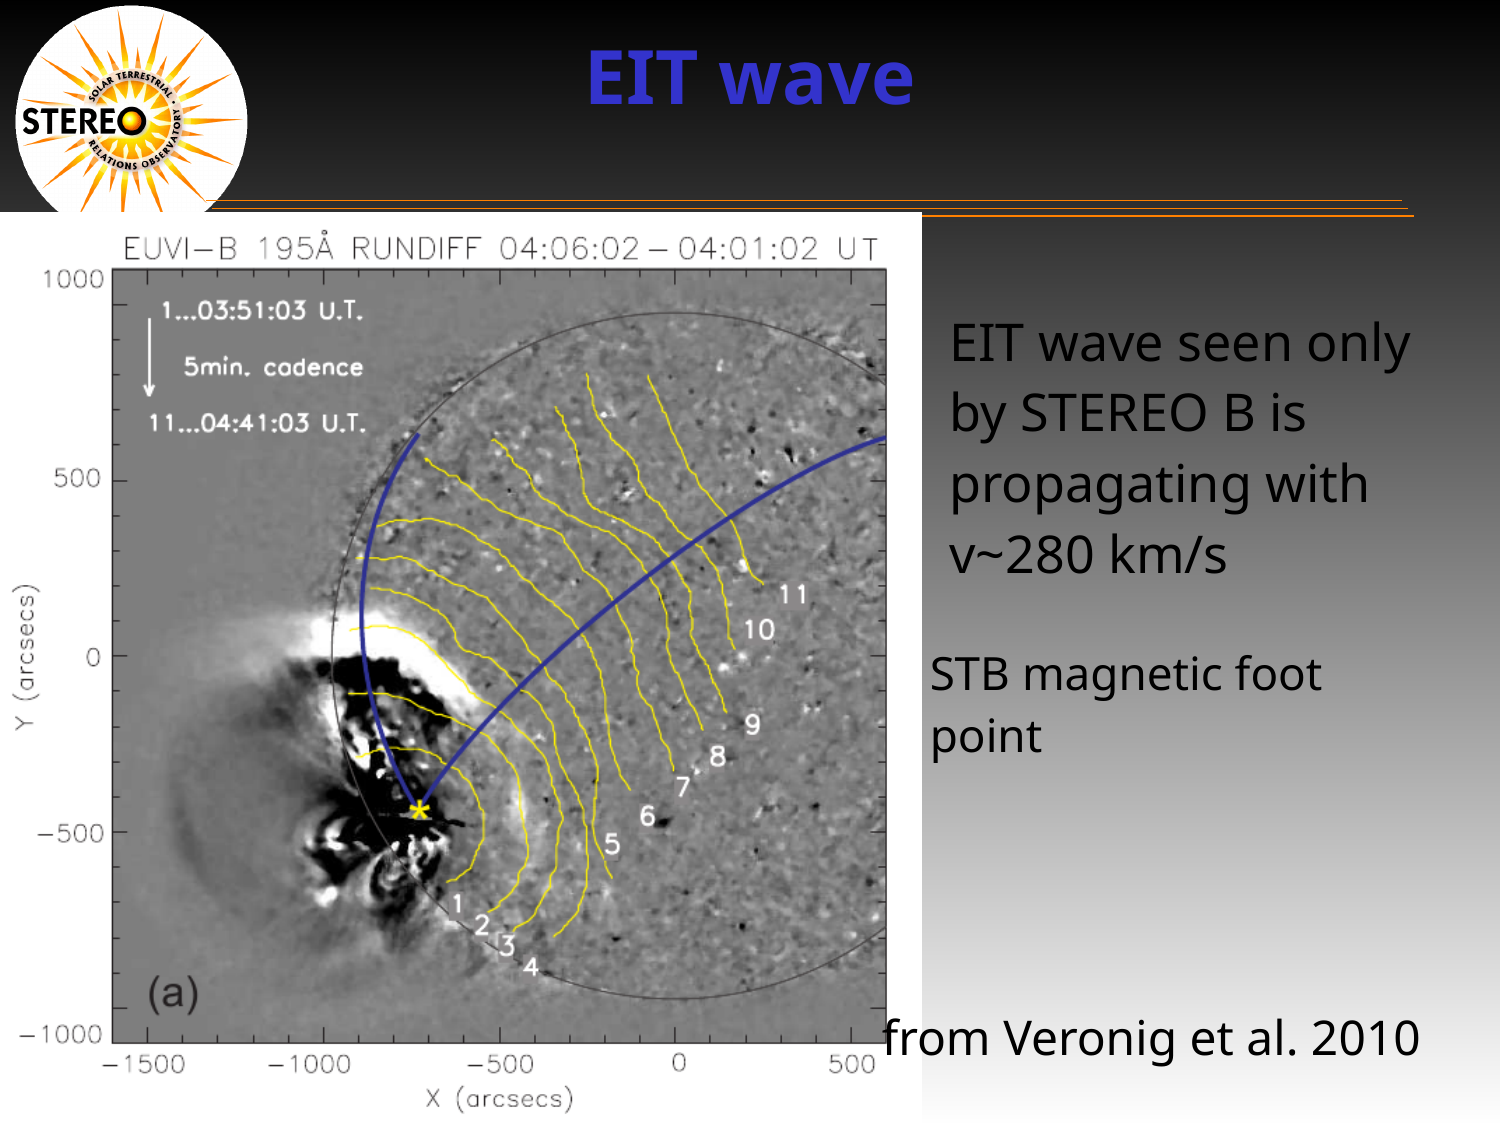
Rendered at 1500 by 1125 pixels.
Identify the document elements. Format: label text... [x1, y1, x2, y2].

text_box from Veronig et al. 2010 [867, 996, 1461, 1065]
title EIT wave [146, 0, 1354, 157]
picture [0, 2, 922, 1125]
text_box STB magnetic foot point [915, 633, 1452, 689]
text_box EIT wave seen only by STEREO B is propagating with v~280 km/s [934, 298, 1475, 565]
